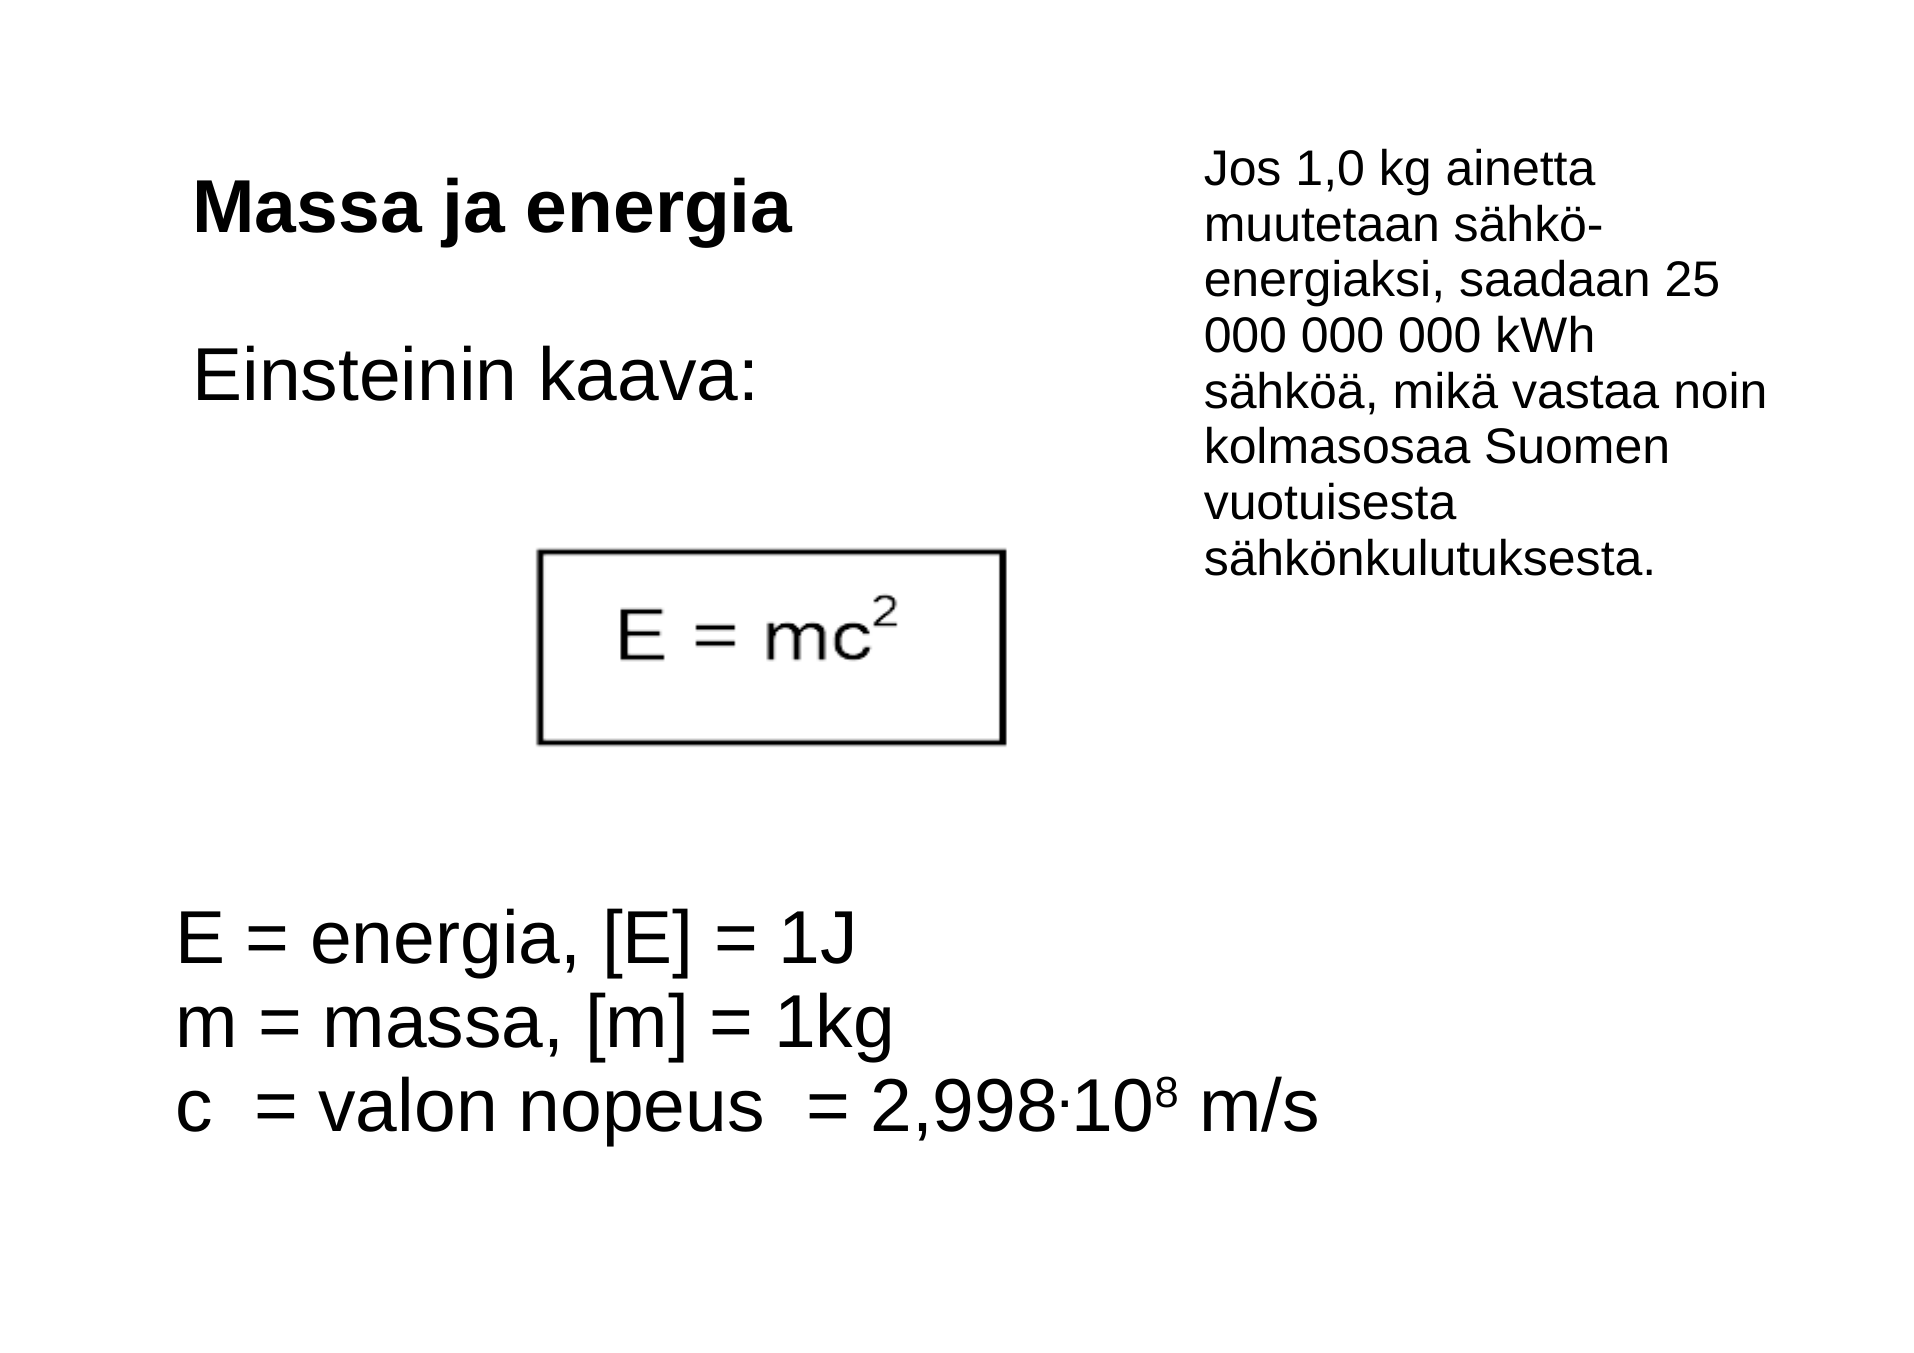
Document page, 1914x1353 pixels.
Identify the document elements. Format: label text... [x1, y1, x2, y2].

text_box E = energia, [E] = 1J m = massa, [m] = 1kg c = valon nopeus = 2,998.108 m/s [160, 888, 1777, 1272]
text_box Jos 1,0 kg ainetta muutetaan sähkö-energiaksi, saadaan 25 000 000 000 kWh sähköä, mikä vastaa noin kolmasosaa Suomen vuotuisesta sähkönkulutuksesta. [1189, 132, 1791, 636]
picture [505, 515, 1059, 764]
text_box Massa ja energia Einsteinin kaava: [177, 157, 1189, 632]
